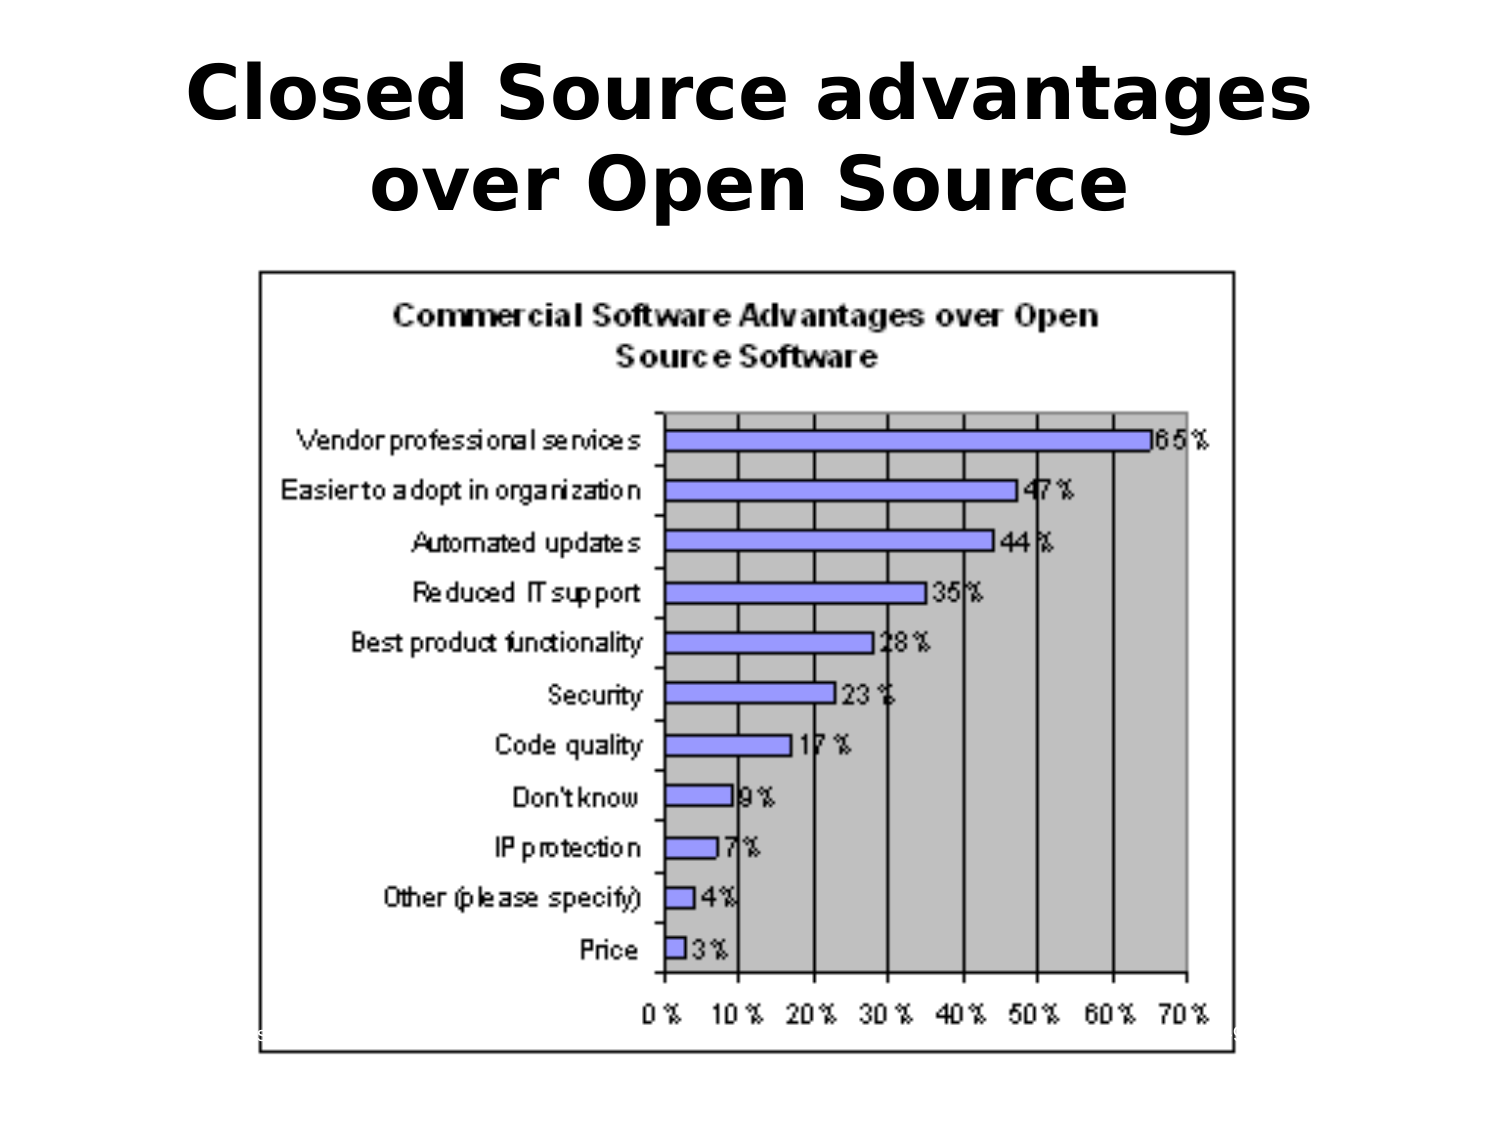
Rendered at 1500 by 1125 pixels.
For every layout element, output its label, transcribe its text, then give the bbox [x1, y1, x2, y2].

text_box Why choose proprietary software over open source? Survey says!by Matt Asay http://news.cnet.com/8301-13505_3-9789275-16.html [150, 1012, 1426, 1091]
picture [251, 263, 1248, 1012]
title Closed Source advantages over Open Source [75, 68, 1425, 201]
